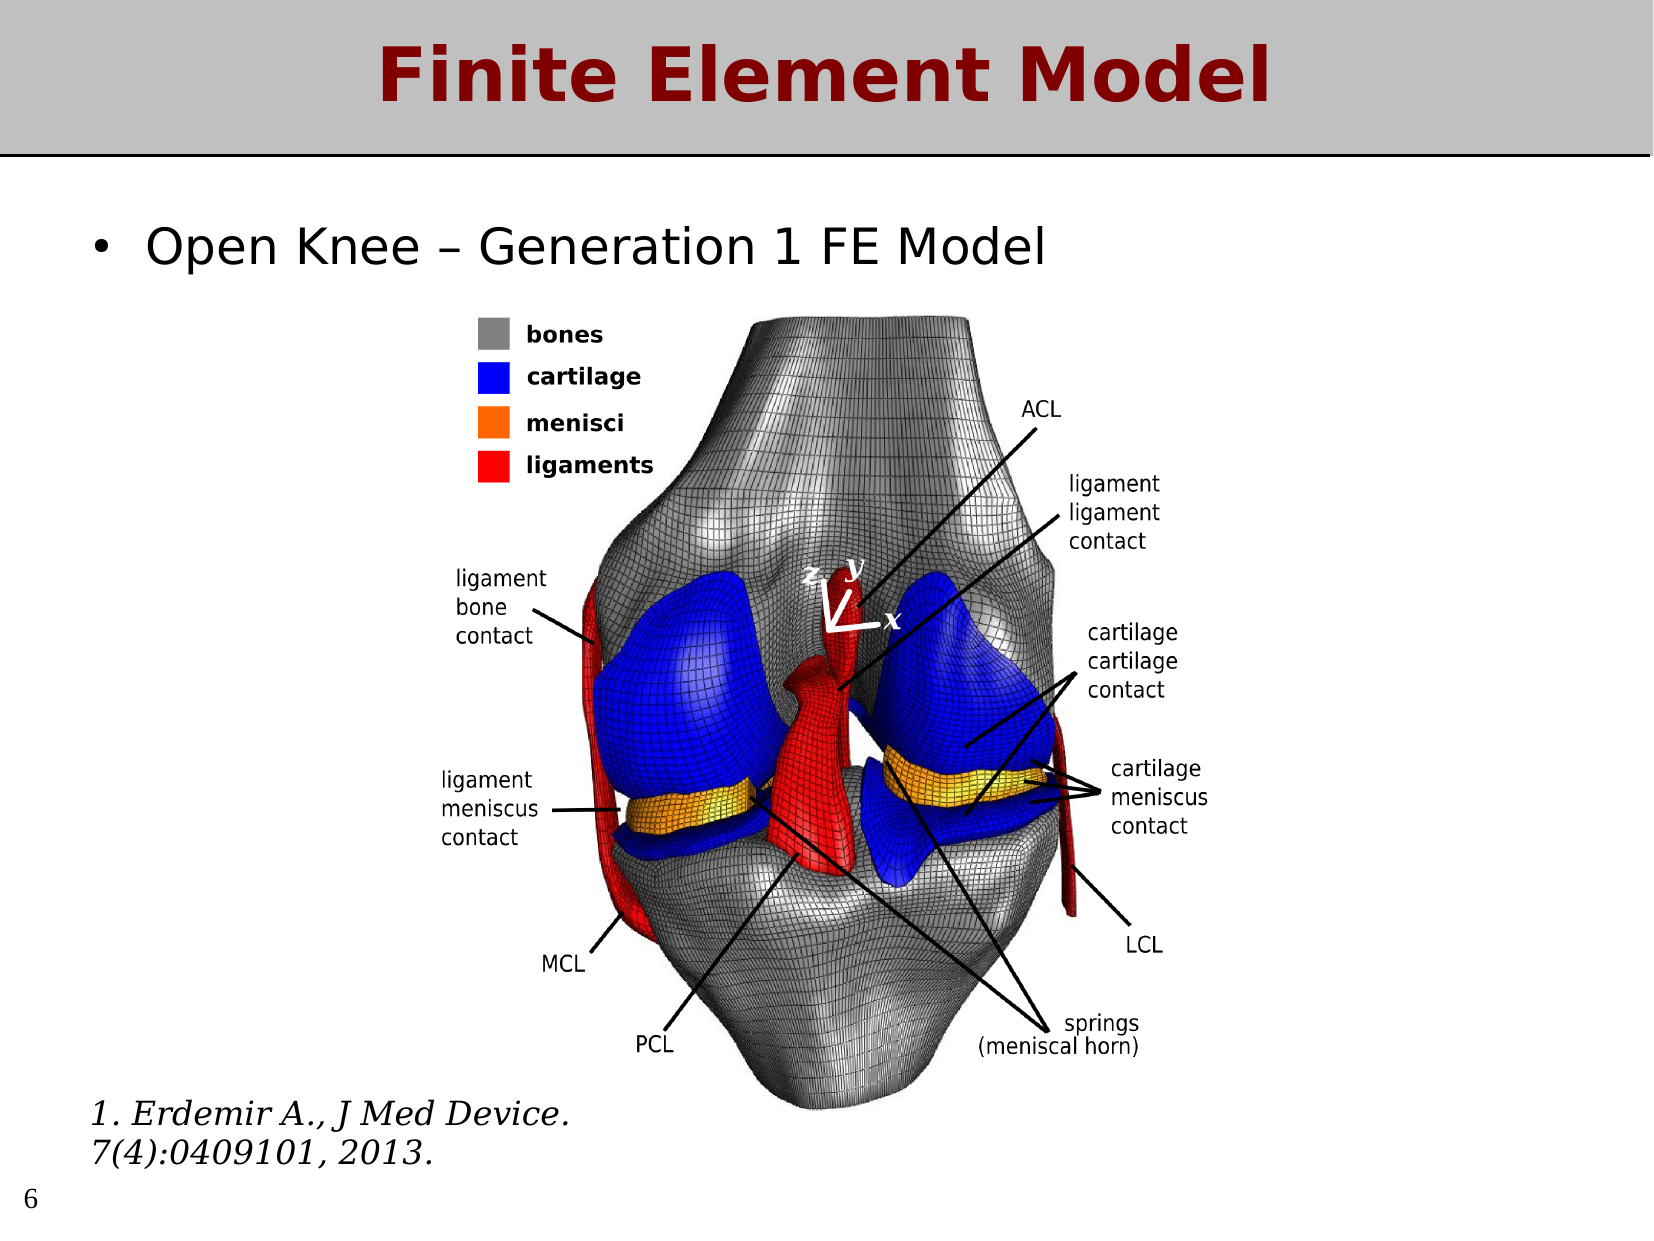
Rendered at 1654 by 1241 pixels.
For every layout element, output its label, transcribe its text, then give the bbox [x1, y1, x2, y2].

picture [434, 938, 1219, 1126]
text_box [0, 0, 1654, 156]
text_box 1. Erdemir A., J Med Device. 7(4):0409101, 2013. [75, 1087, 676, 1180]
list Open Knee – Generation 1 FE Model [75, 218, 1564, 938]
text_box Finite Element Model [0, 31, 1651, 119]
